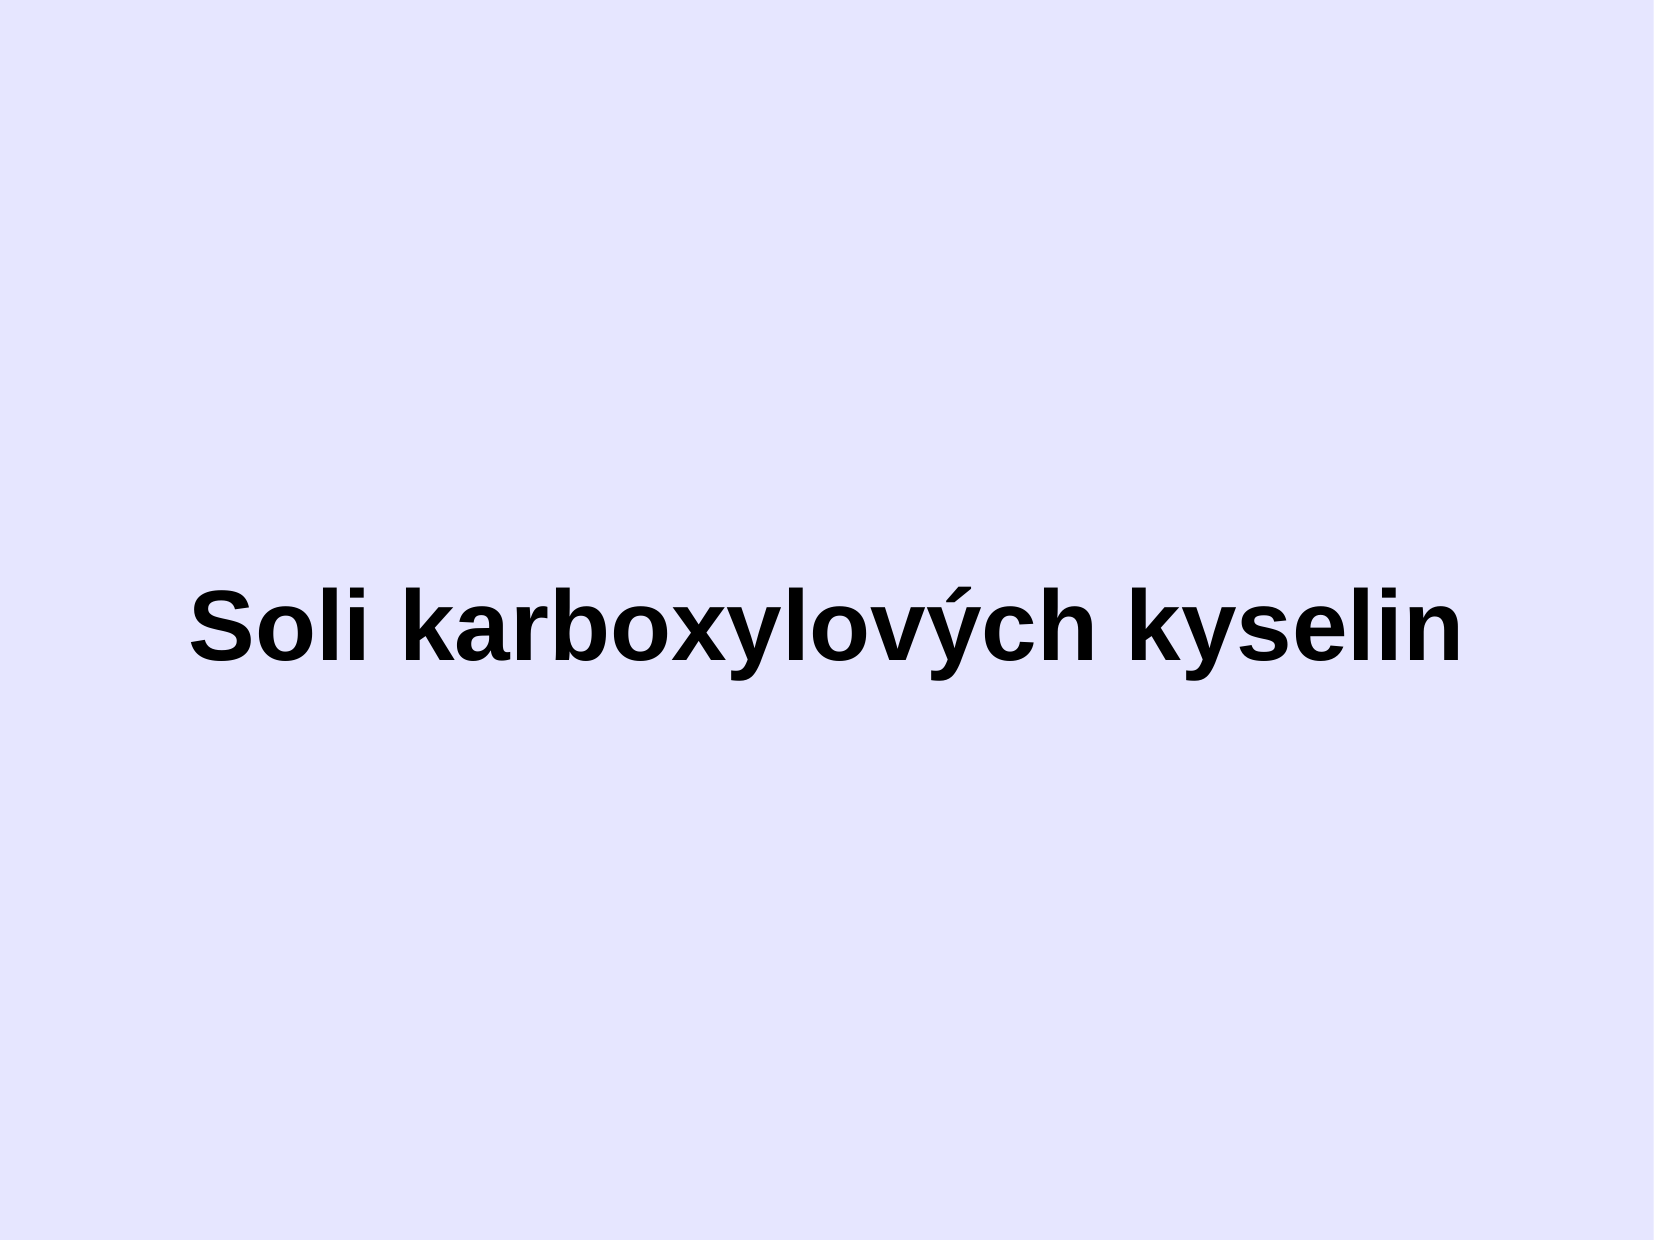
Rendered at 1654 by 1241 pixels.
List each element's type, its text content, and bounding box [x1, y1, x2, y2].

subtitle Soli karboxylových kyselin [82, 210, 1571, 1030]
